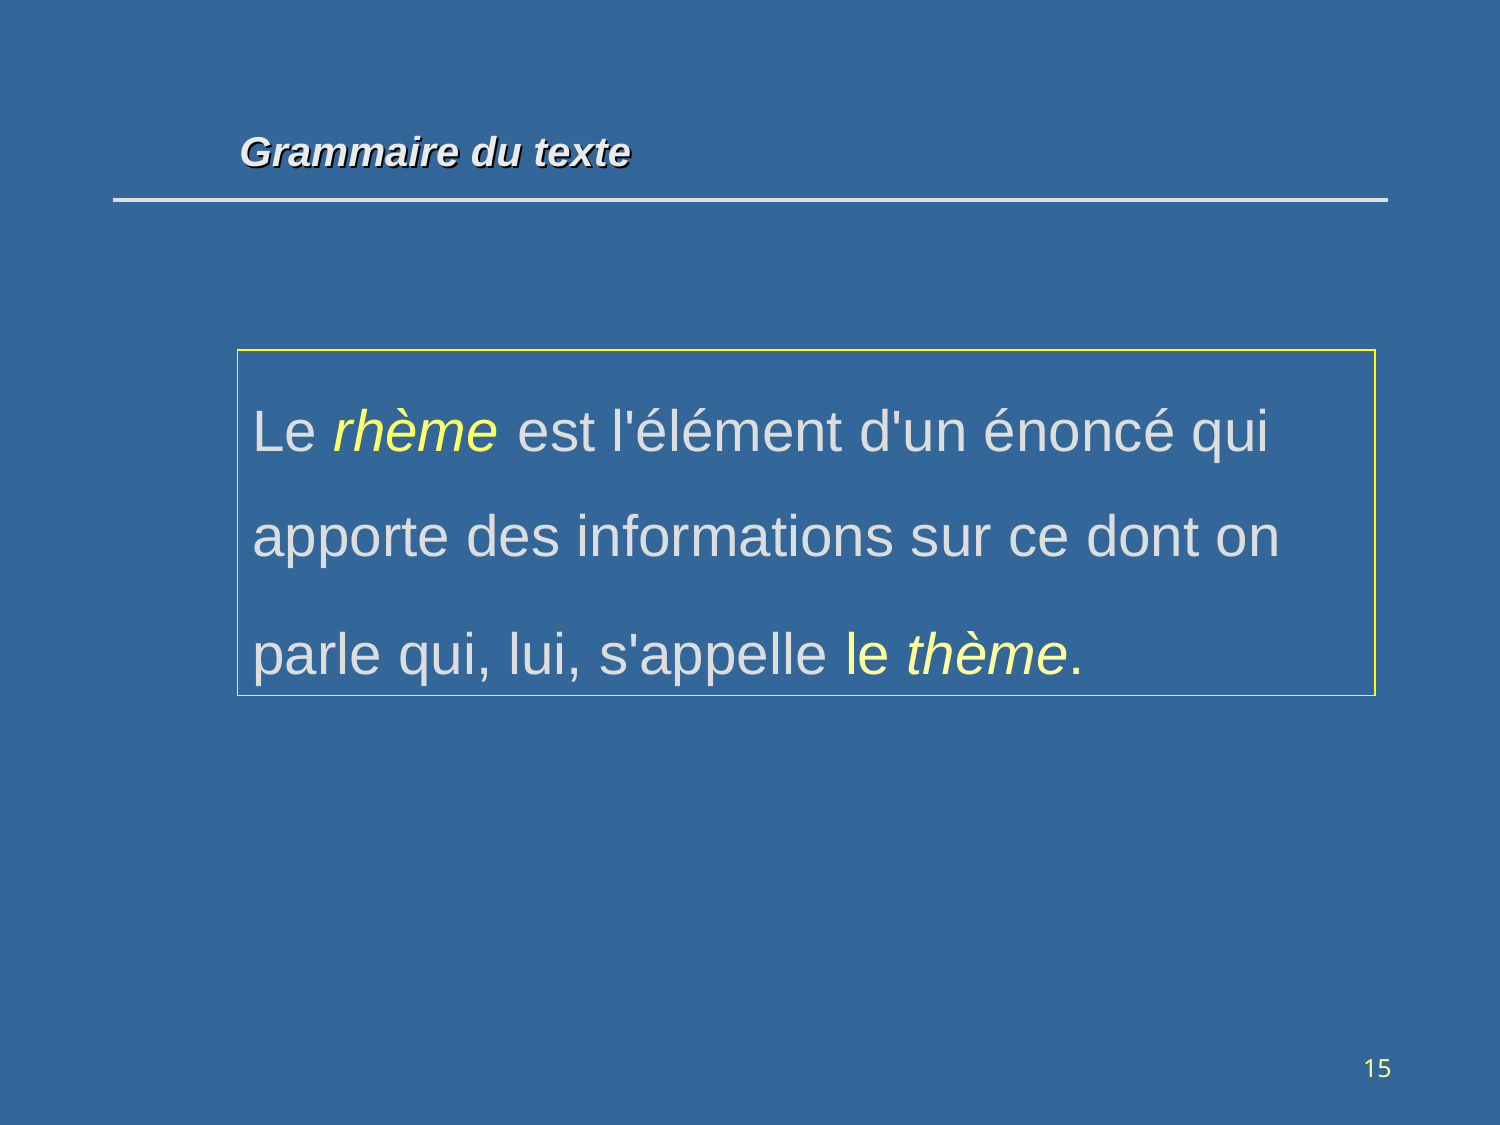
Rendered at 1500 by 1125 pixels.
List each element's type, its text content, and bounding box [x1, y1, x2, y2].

text_box Le rhème est l'élément d'un énoncé qui apporte des informations sur ce dont on parle qui, lui, s'appelle le thème. [237, 350, 1375, 696]
text_box Grammaire du texte [224, 116, 647, 183]
